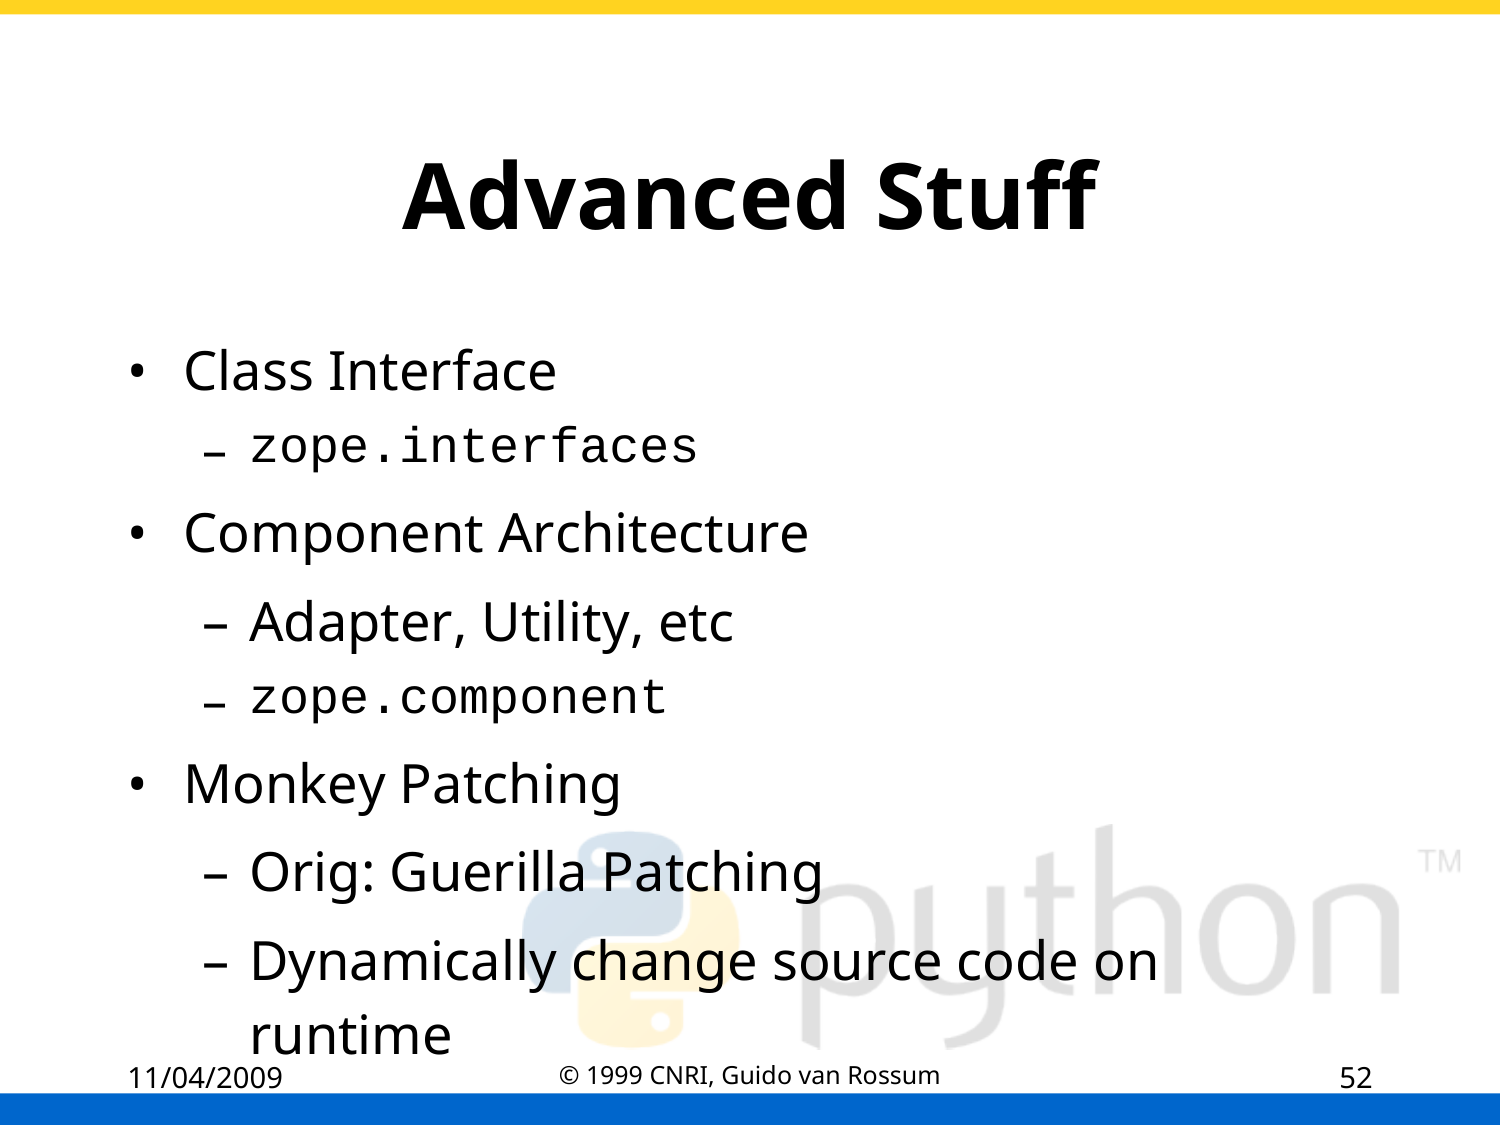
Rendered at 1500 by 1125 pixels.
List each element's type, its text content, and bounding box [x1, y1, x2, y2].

list Class Interface zope.interfaces Component Architecture Adapter, Utility, etc zope.component Monkey Patching Orig: Guerilla Patching Dynamically change source code on runtime [112, 324, 1388, 1001]
title Advanced Stuff [112, 75, 1388, 312]
